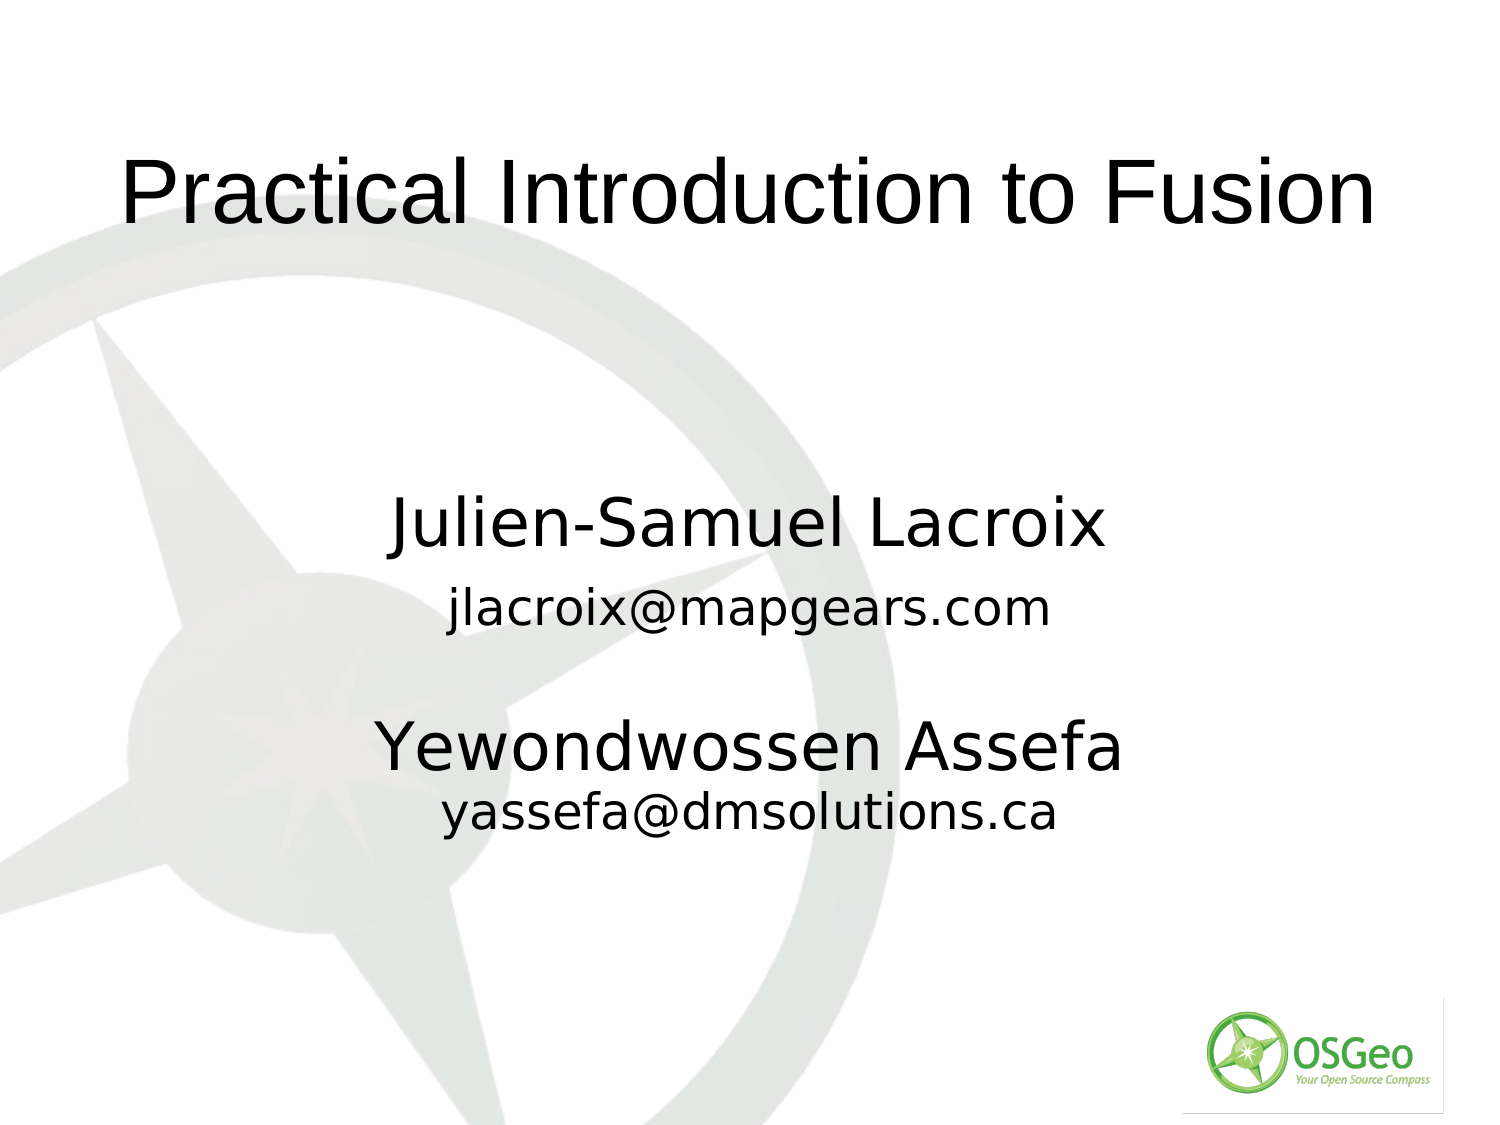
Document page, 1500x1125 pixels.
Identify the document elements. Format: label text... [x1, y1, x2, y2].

picture [0, 174, 976, 1125]
subtitle Julien-Samuel Lacroix jlacroix@mapgears.com Yewondwossen Assefa yassefa@dmsolutions.ca [112, 324, 1388, 1001]
picture [1181, 996, 1444, 1114]
title Practical Introduction to Fusion [112, 76, 1388, 312]
